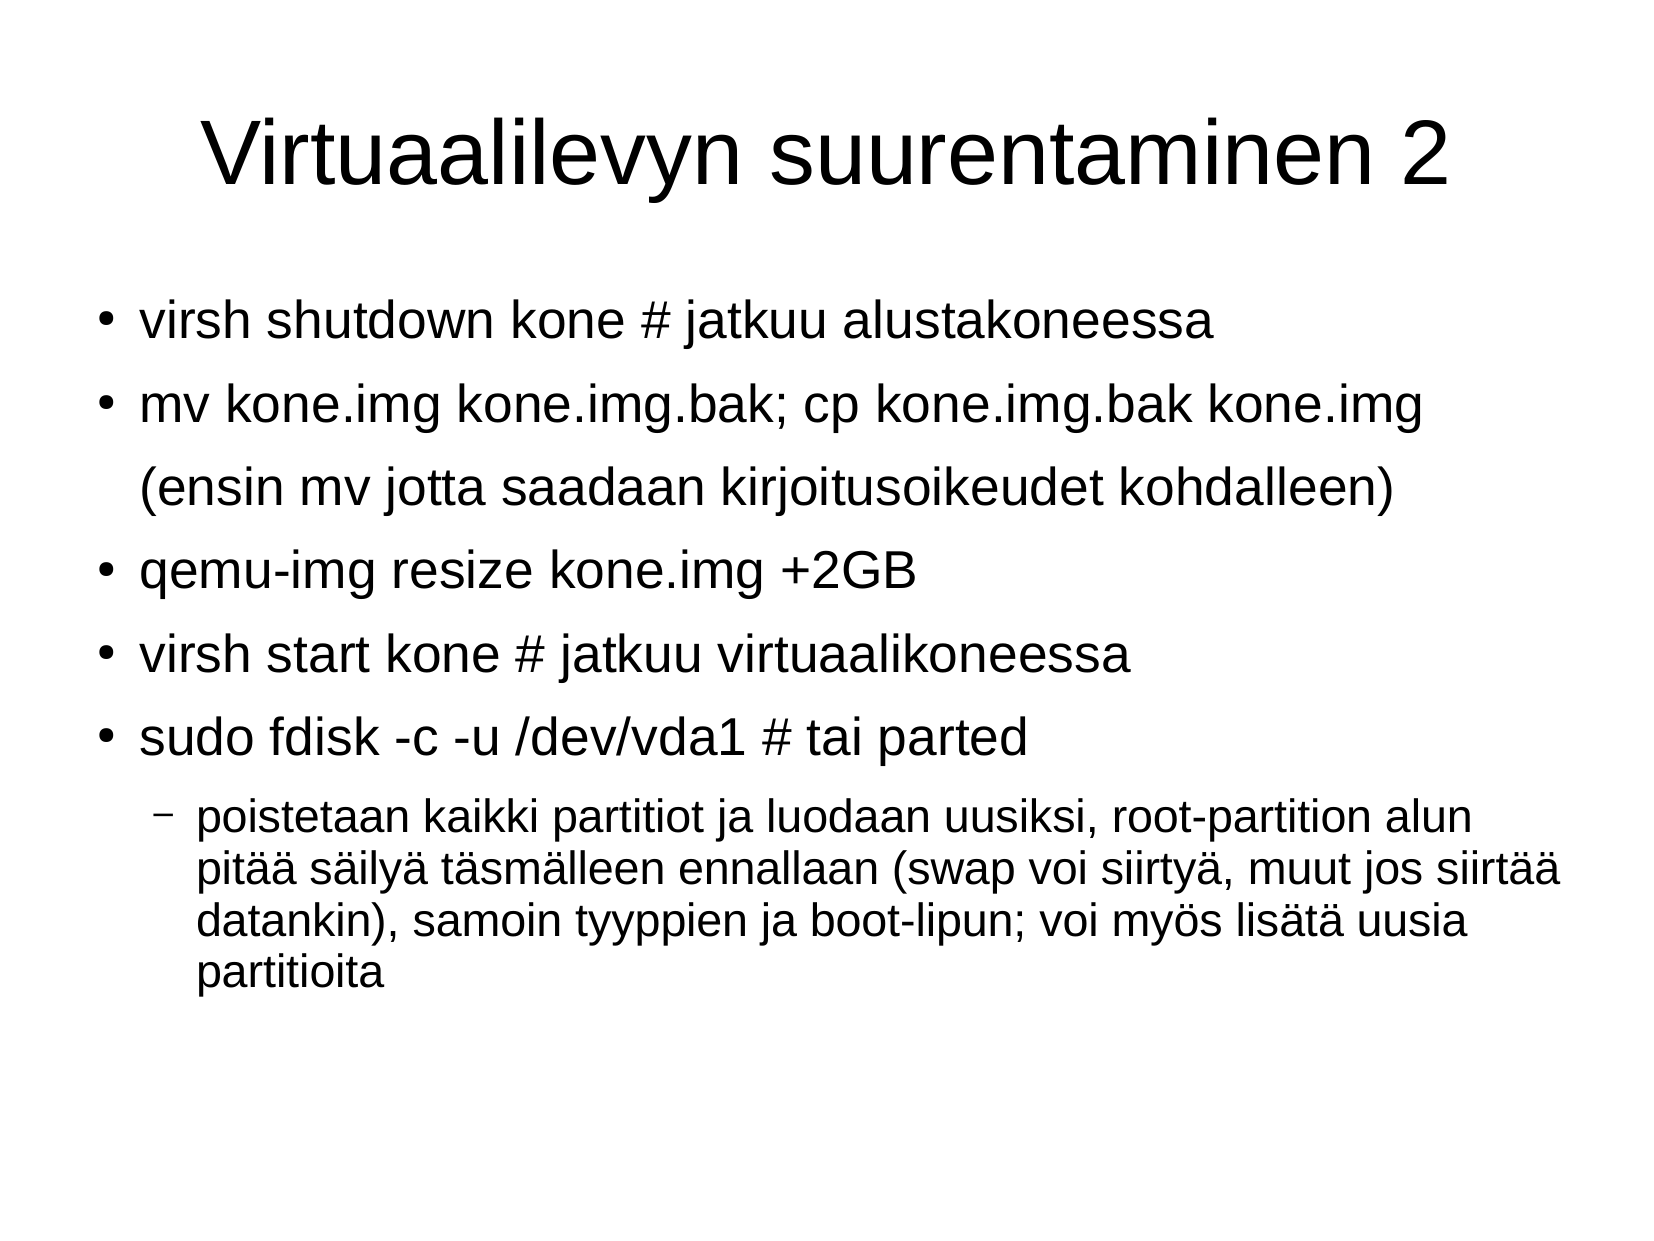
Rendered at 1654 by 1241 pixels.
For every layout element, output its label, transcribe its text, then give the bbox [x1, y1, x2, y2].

list virsh shutdown kone # jatkuu alustakoneessa mv kone.img kone.img.bak; cp kone.img.bak kone.img (ensin mv jotta saadaan kirjoitusoikeudet kohdalleen) qemu-img resize kone.img +2GB virsh start kone # jatkuu virtuaalikoneessa sudo fdisk -c -u /dev/vda1 # tai parted poistetaan kaikki partitiot ja luodaan uusiksi, root-partition alun pitää säilyä täsmälleen ennallaan (swap voi siirtyä, muut jos siirtää datankin), samoin tyyppien ja boot-lipun; voi myös lisätä uusia partitioita [82, 290, 1571, 1010]
title Virtuaalilevyn suurentaminen 2 [82, 49, 1571, 257]
